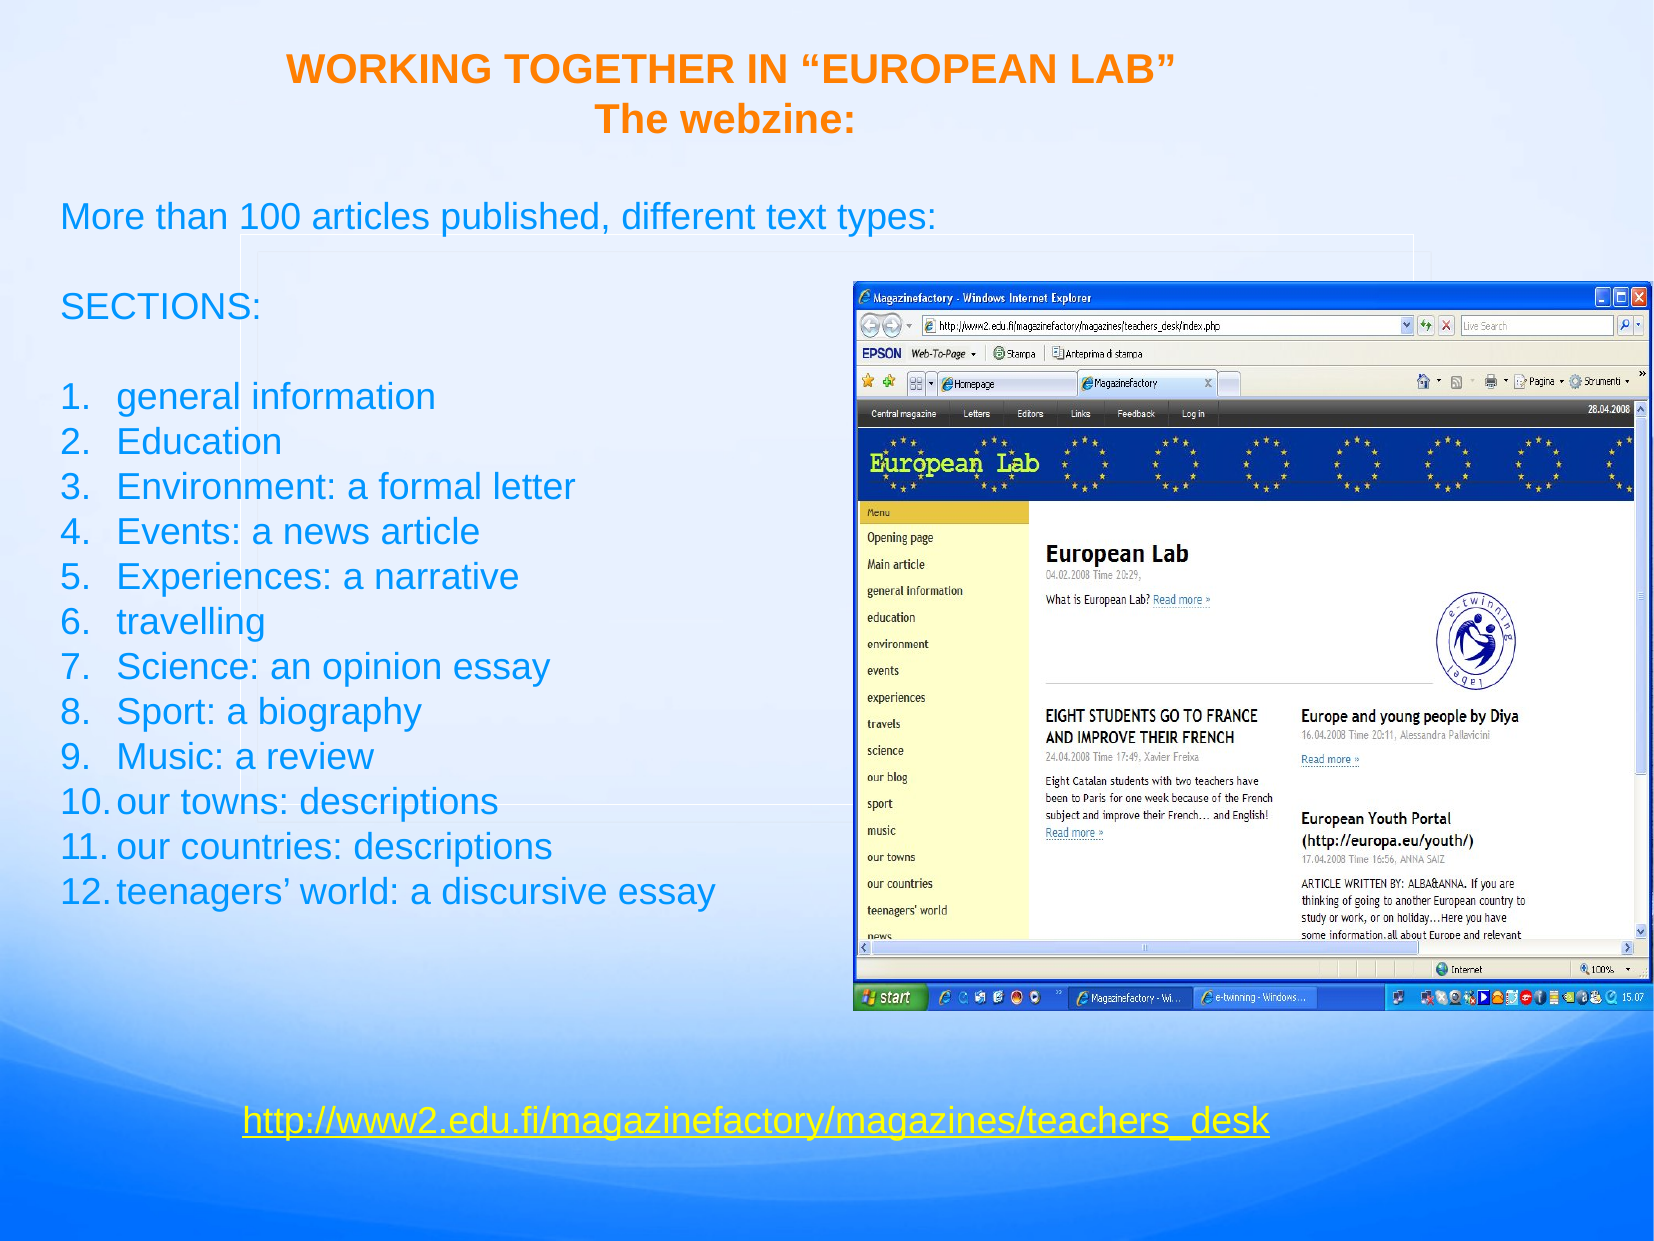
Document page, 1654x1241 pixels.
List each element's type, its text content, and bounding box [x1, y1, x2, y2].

picture [0, 0, 1654, 1241]
text_box WORKING TOGETHER IN “EUROPEAN LAB” The webzine: More than 100 articles published, different text types: SECTIONS: general information Education Environment: a formal letter Events: a news article Experiences: a narrative travelling Science: an opinion essay Sport: a biography Music: a review our towns: descriptions our countries: descriptions teenagers’ world: a discursive essay [45, 34, 1418, 920]
text_box http://www2.edu.fi/magazinefactory/magazines/teachers_desk [227, 1088, 1285, 1150]
